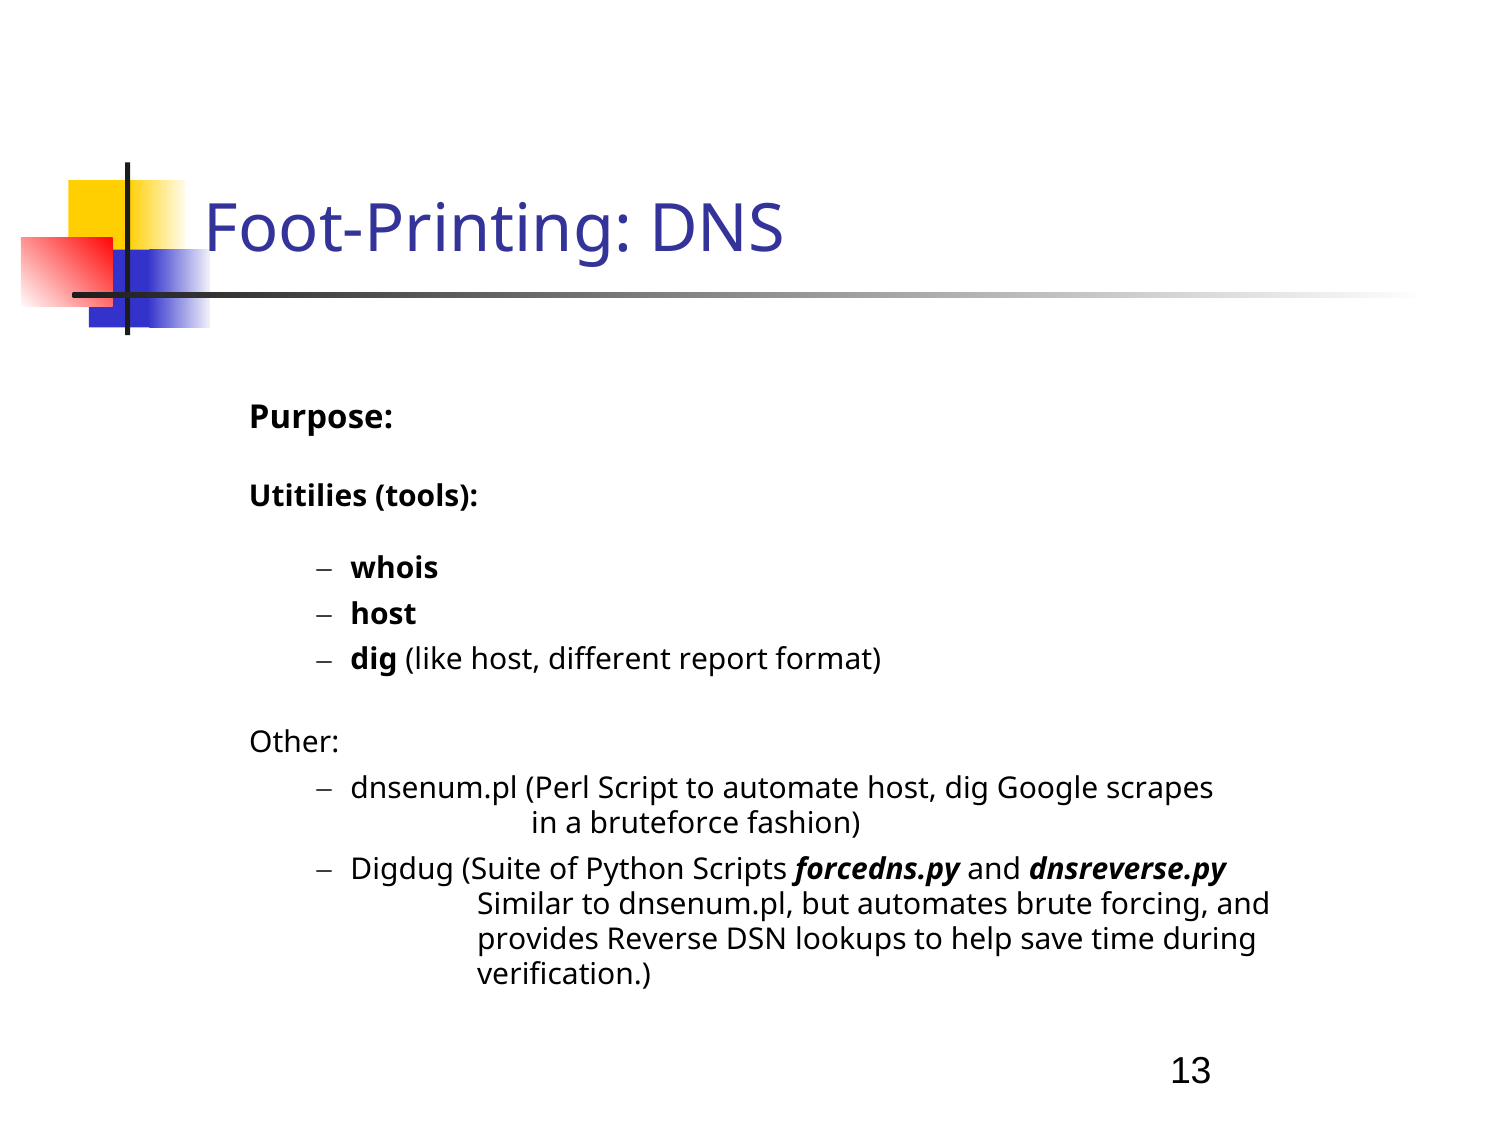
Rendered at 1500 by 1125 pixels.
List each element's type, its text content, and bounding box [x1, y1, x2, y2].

title Foot-Printing: DNS [188, 35, 1468, 276]
list Purpose: Utitilies (tools): whois host dig (like host, different report format) Other: dnsenum.pl (Perl Script to automate host, dig Google scrapes in a bruteforce fashion) Digdug (Suite of Python Scripts forcedns.py and dnsreverse.py Similar to dnsenum.pl, but automates brute forcing, and provides Reverse DSN lookups to help save time during verification.) [193, 331, 1469, 1007]
